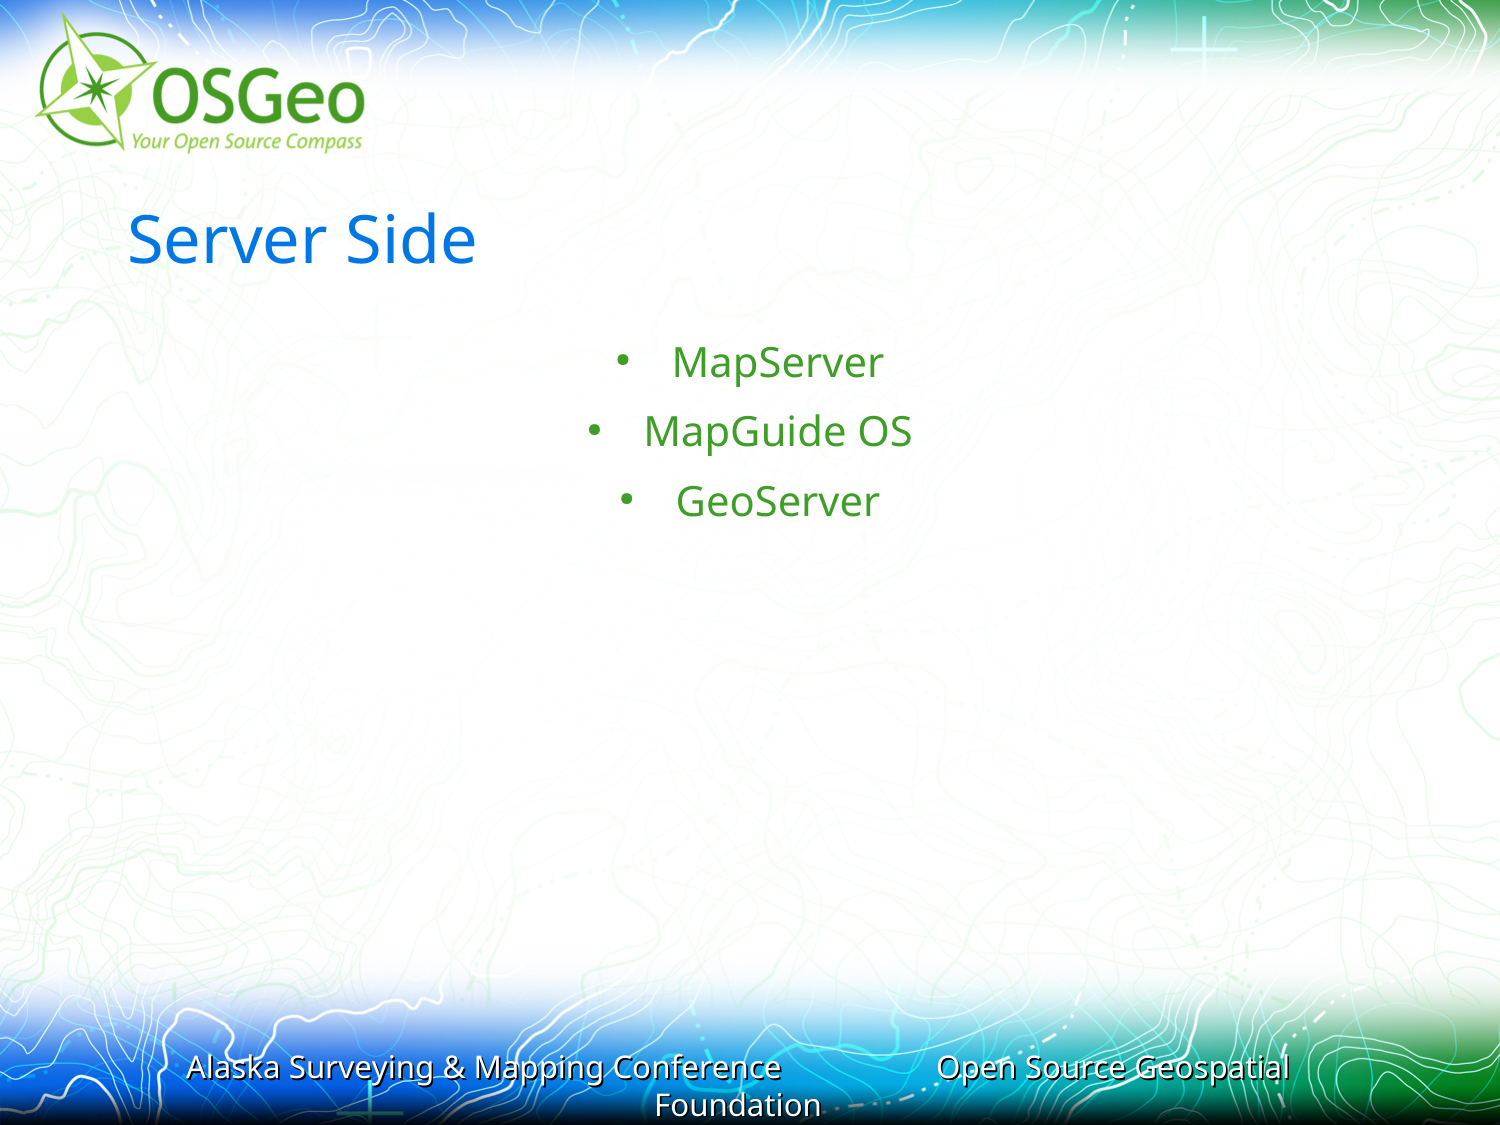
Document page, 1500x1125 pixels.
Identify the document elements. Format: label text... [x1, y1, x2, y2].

picture [0, 0, 1500, 1125]
list MapServer MapGuide OS GeoServer [112, 324, 1388, 1068]
title Server Side [112, 187, 1388, 288]
